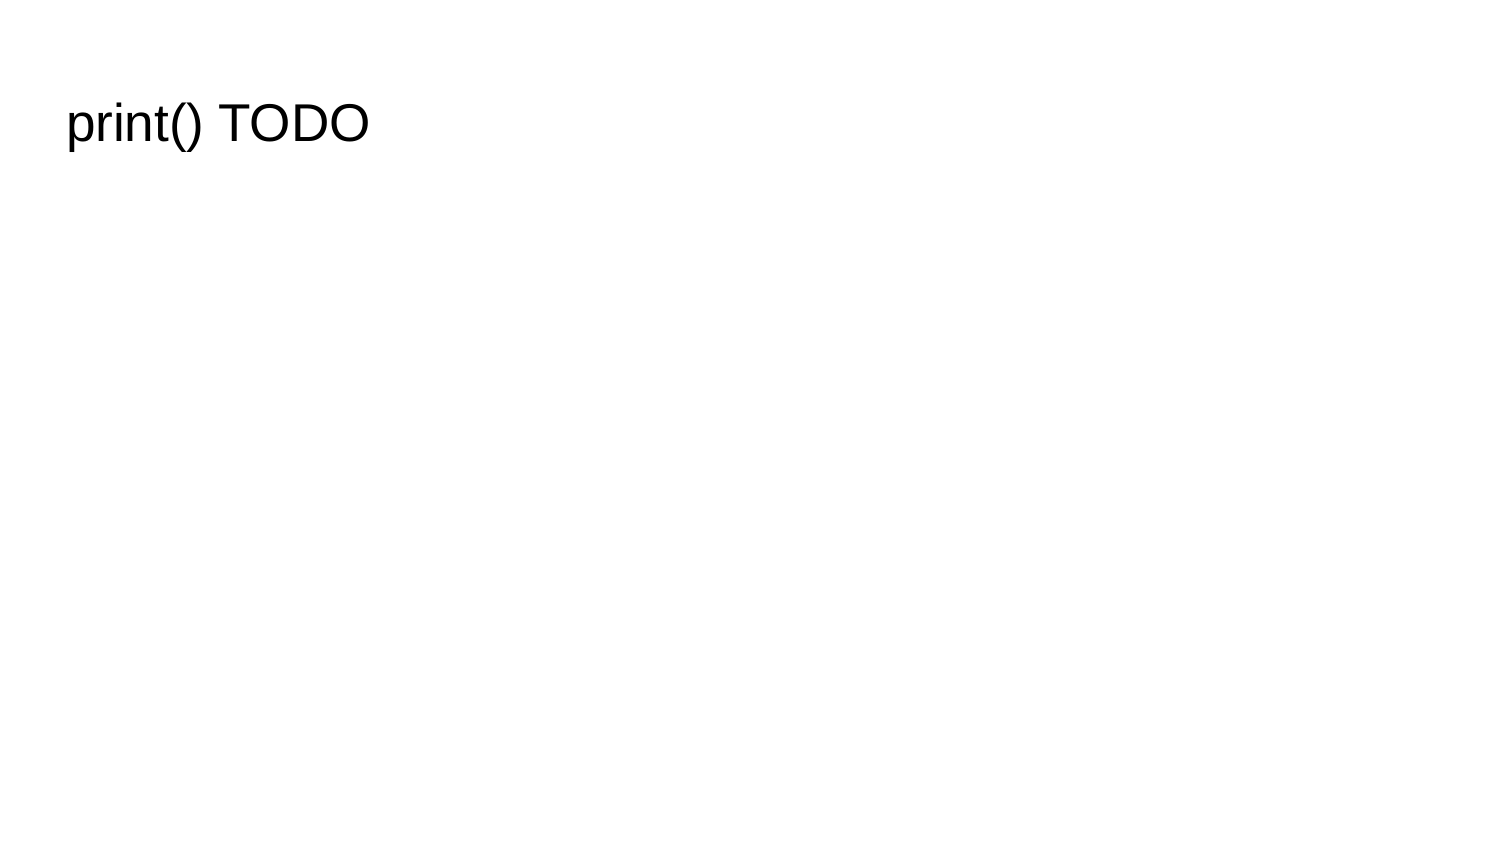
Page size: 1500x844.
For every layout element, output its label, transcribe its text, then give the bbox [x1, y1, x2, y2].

title print() TODO [51, 72, 1449, 167]
